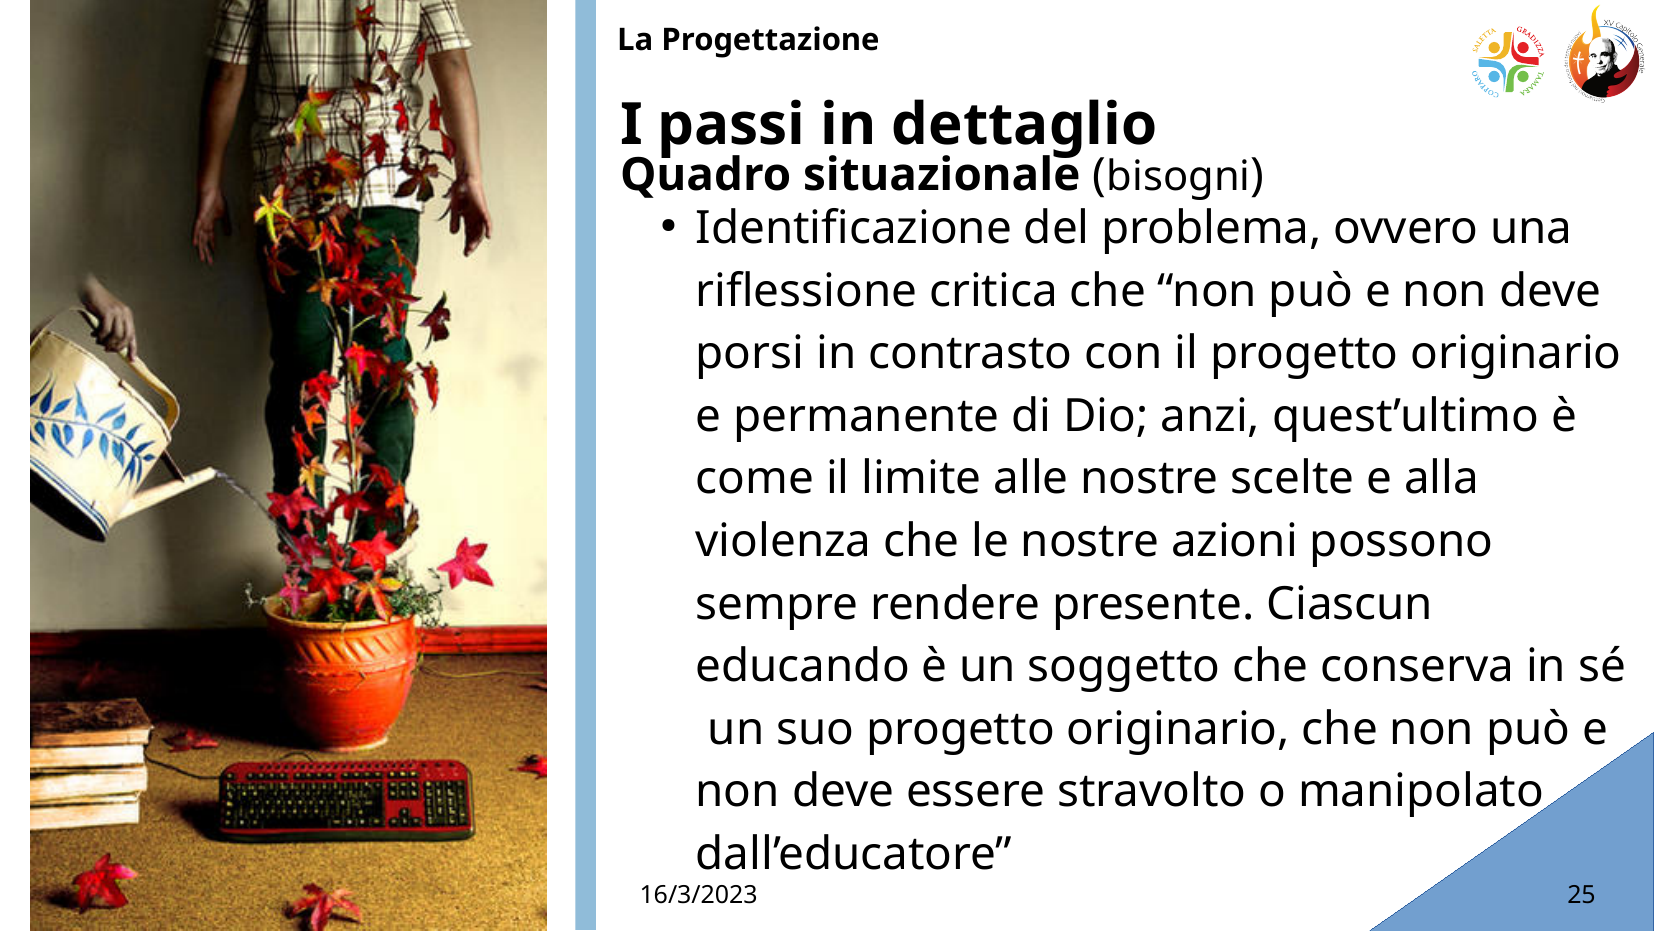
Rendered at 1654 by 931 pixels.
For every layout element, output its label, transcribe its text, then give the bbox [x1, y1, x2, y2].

picture [30, 0, 547, 931]
title I passi in dettaglio [620, 82, 1617, 154]
picture [1563, 4, 1646, 103]
title Quadro situazionale (bisogni) [620, 154, 1617, 189]
subtitle Identificazione del problema, ovvero una riflessione critica che “non può e non deve porsi in contrasto con il progetto originario e permanente di Dio; anzi, quest’ultimo è come il limite alle nostre scelte e alla violenza che le nostre azioni possono sempre rendere presente. Ciascun educando è un soggetto che conserva in sé un suo progetto originario, che non può e non deve essere stravolto o manipolato dall’educatore” [624, 194, 1630, 891]
text_box La Progettazione [602, 9, 1335, 63]
